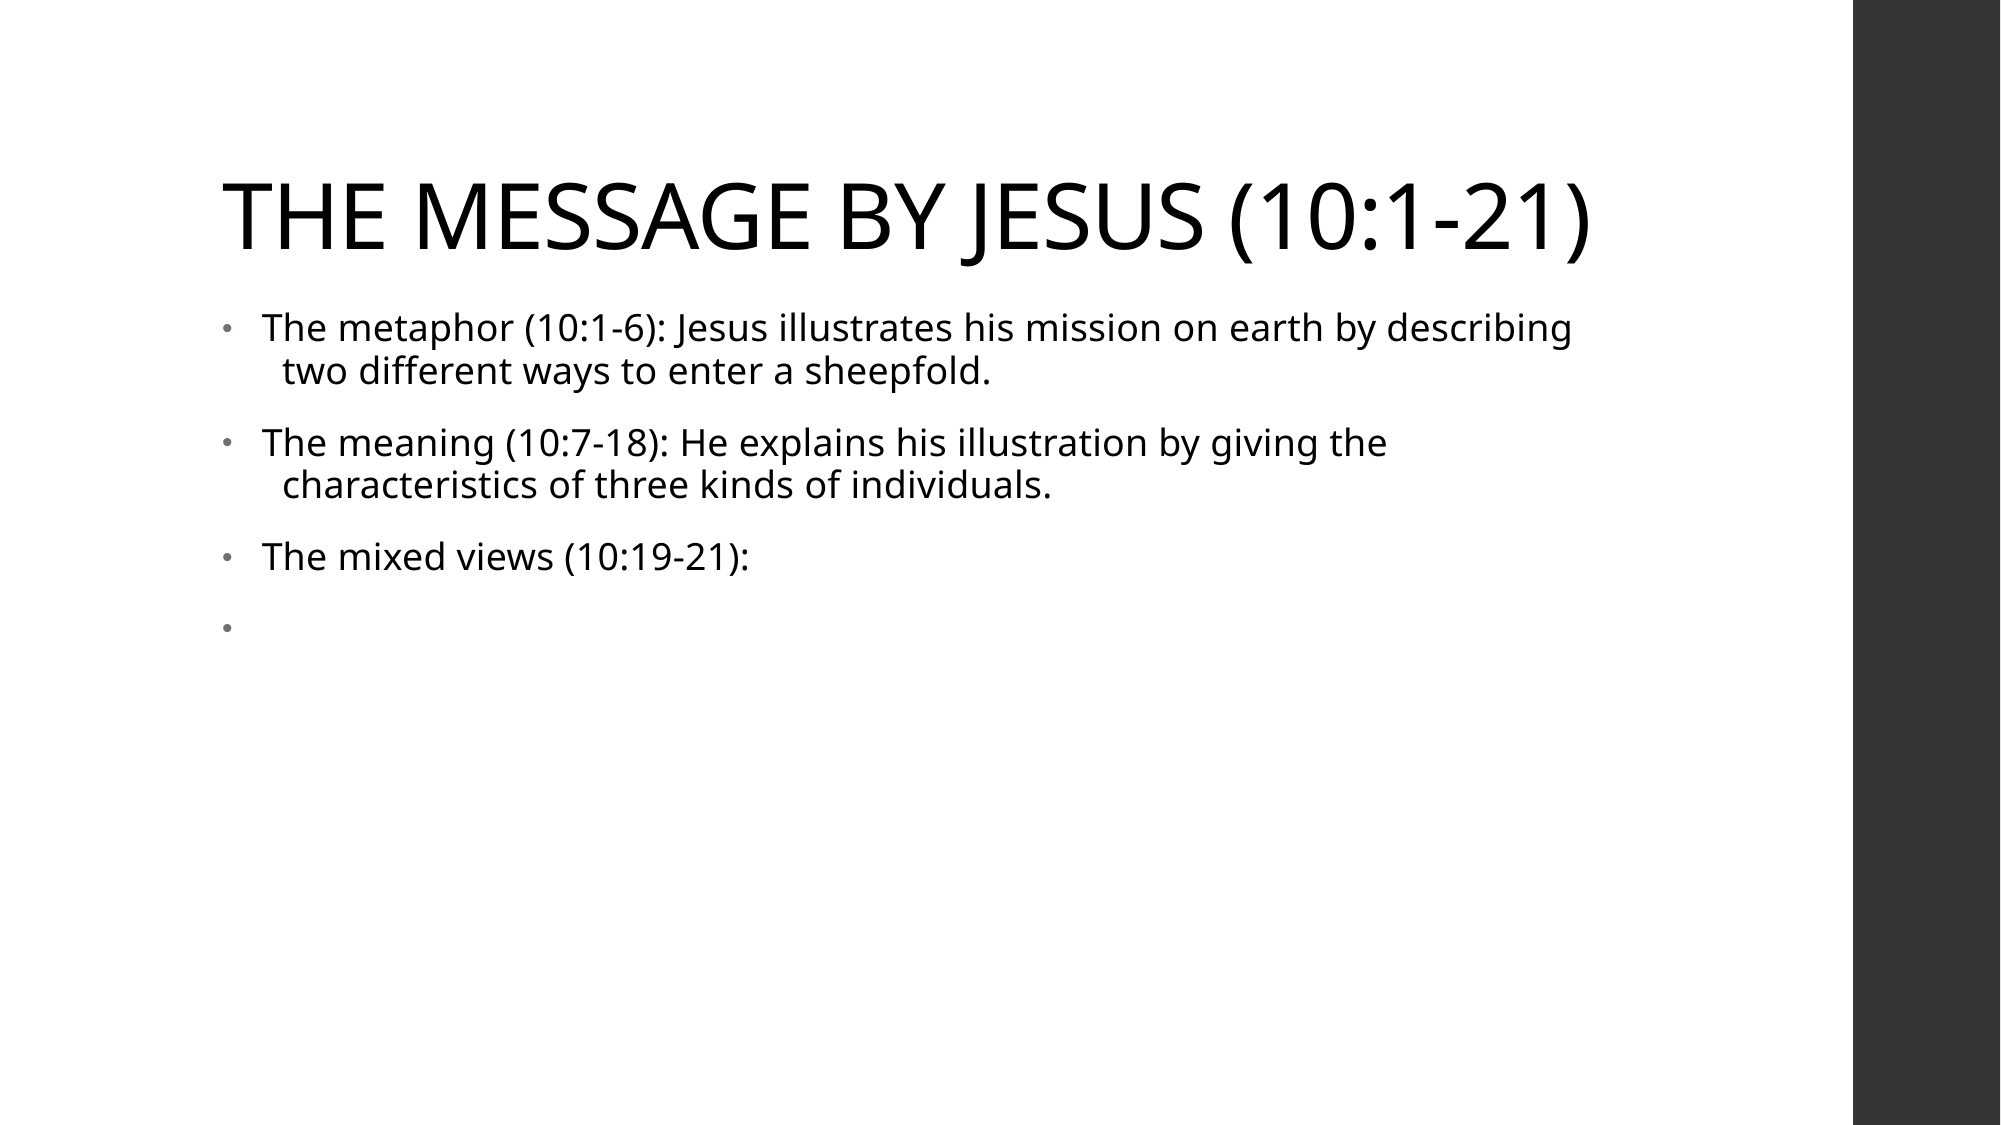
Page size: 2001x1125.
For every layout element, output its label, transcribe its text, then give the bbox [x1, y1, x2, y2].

list The metaphor (10:1-6): Jesus illustrates his mission on earth by describing two different ways to enter a sheepfold. The meaning (10:7-18): He explains his illustration by giving the characteristics of three kinds of individuals. The mixed views (10:19-21): [206, 299, 1617, 1014]
title THE MESSAGE BY JESUS (10:1-21) [206, 60, 1797, 278]
